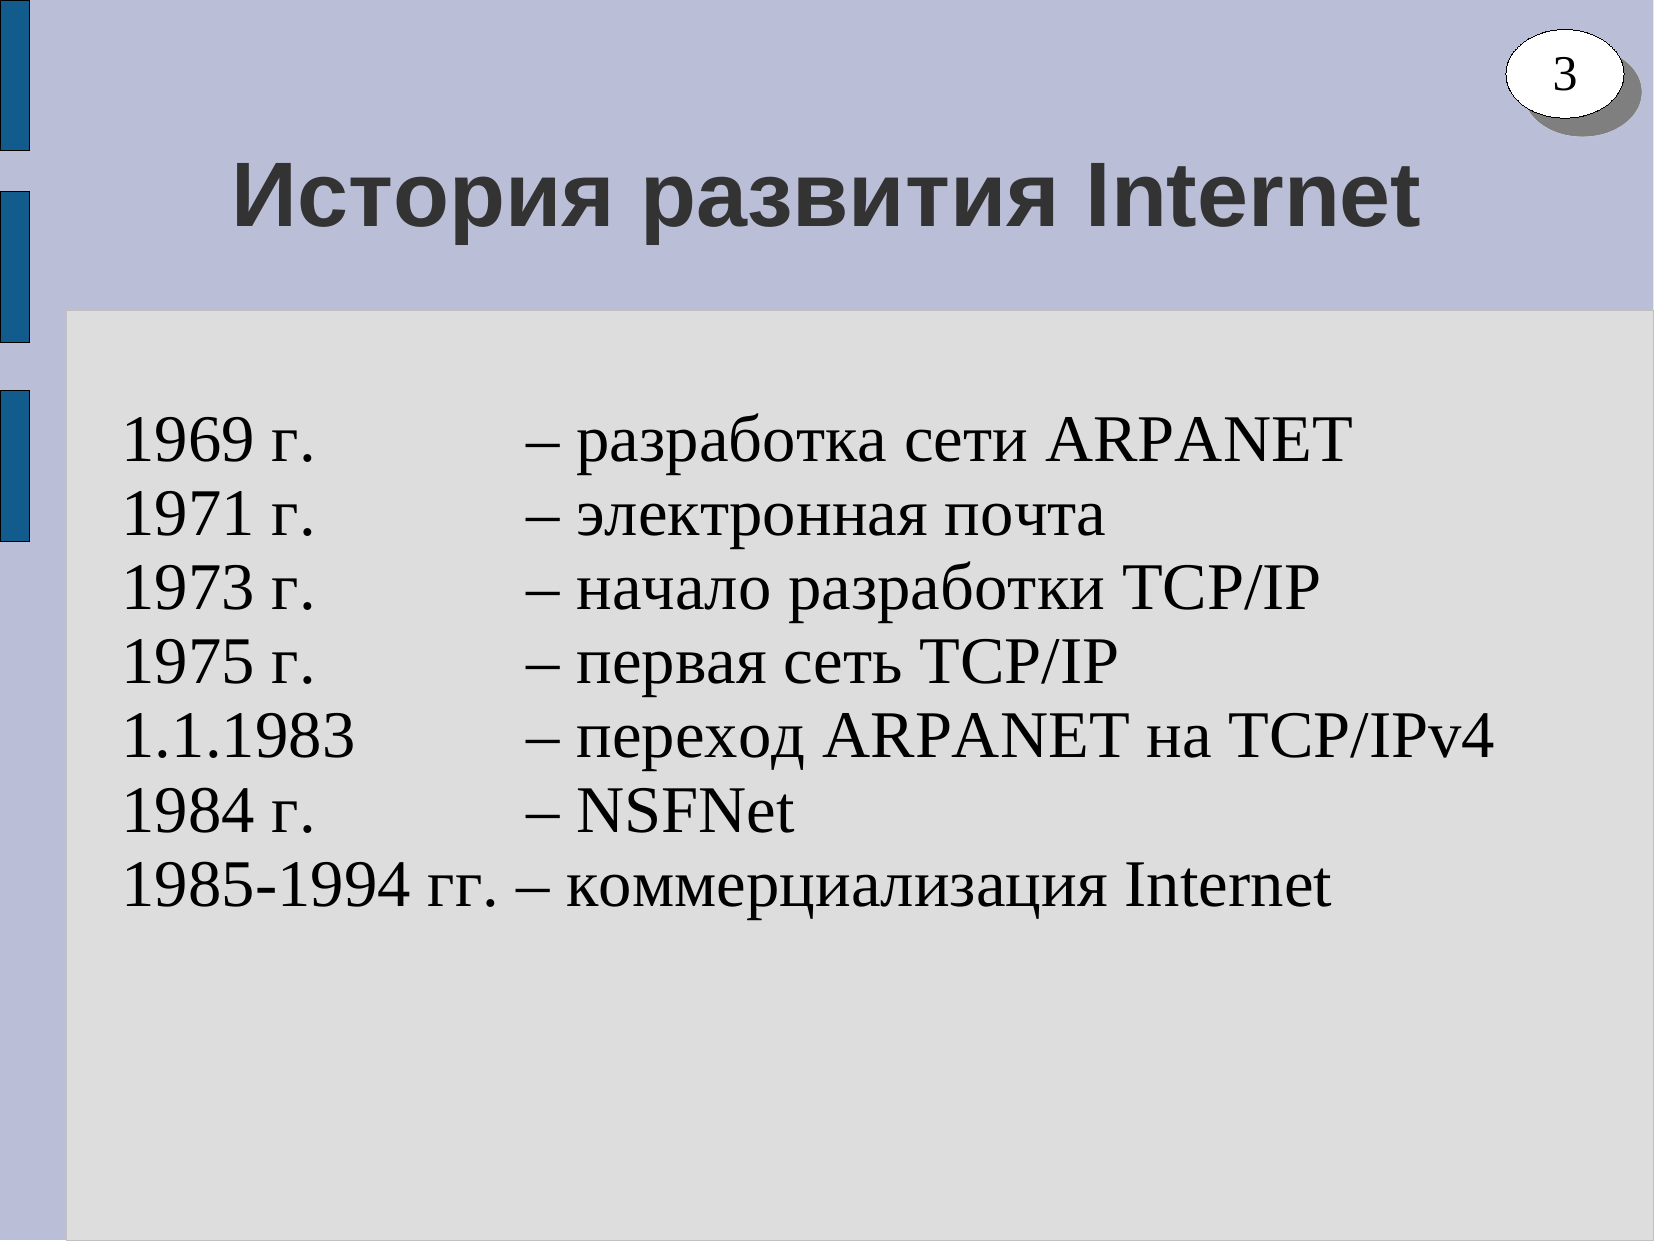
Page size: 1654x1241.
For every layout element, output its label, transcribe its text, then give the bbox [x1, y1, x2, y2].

subtitle 1969 г. – разработка сети ARPANET 1971 г. – электронная почта 1973 г. – начало разработки TCP/IP 1975 г. – первая сеть TCP/IP 1.1.1983 – переход ARPANET на TCP/IPv4 1984 г. – NSFNet 1985-1994 гг. – коммерциализация Internet [121, 344, 1534, 1127]
text_box 3 [1505, 29, 1625, 119]
title История развития Internet [121, 91, 1534, 299]
